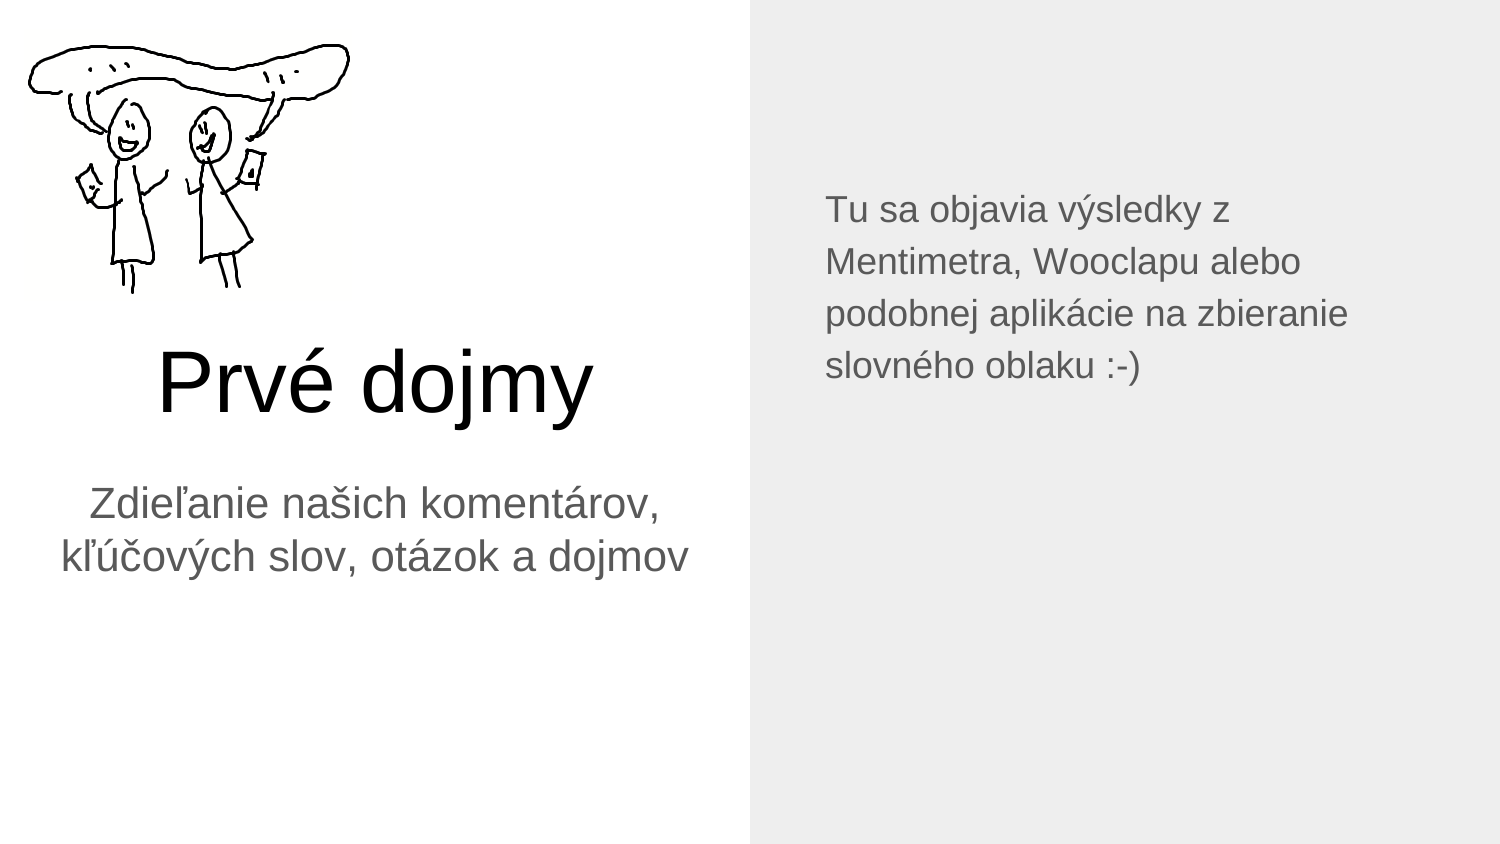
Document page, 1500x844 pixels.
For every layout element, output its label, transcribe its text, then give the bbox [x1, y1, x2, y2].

picture [24, 29, 352, 301]
subtitle Zdieľanie našich komentárov, kľúčových slov, otázok a dojmov [43, 459, 708, 663]
list Tu sa objavia výsledky z Mentimetra, Wooclapu alebo podobnej aplikácie na zbieranie slovného oblaku :-) [810, 118, 1440, 446]
title Prvé dojmy [43, 202, 708, 446]
